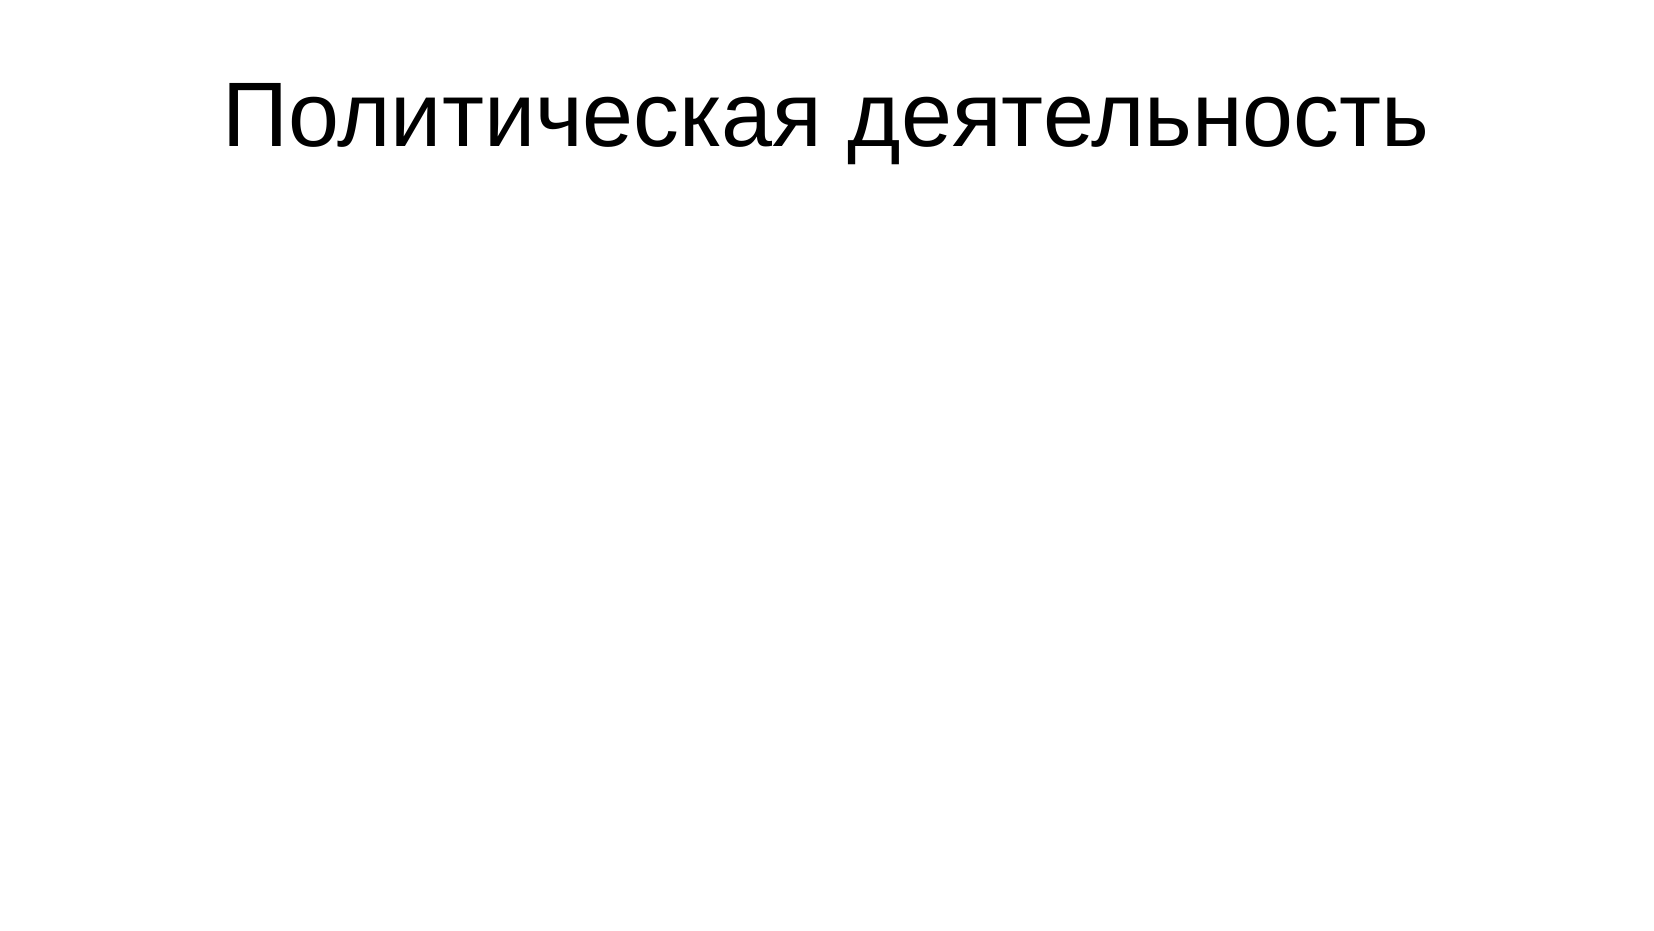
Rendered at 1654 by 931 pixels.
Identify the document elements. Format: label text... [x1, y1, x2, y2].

title Политическая деятельность [82, 37, 1571, 193]
